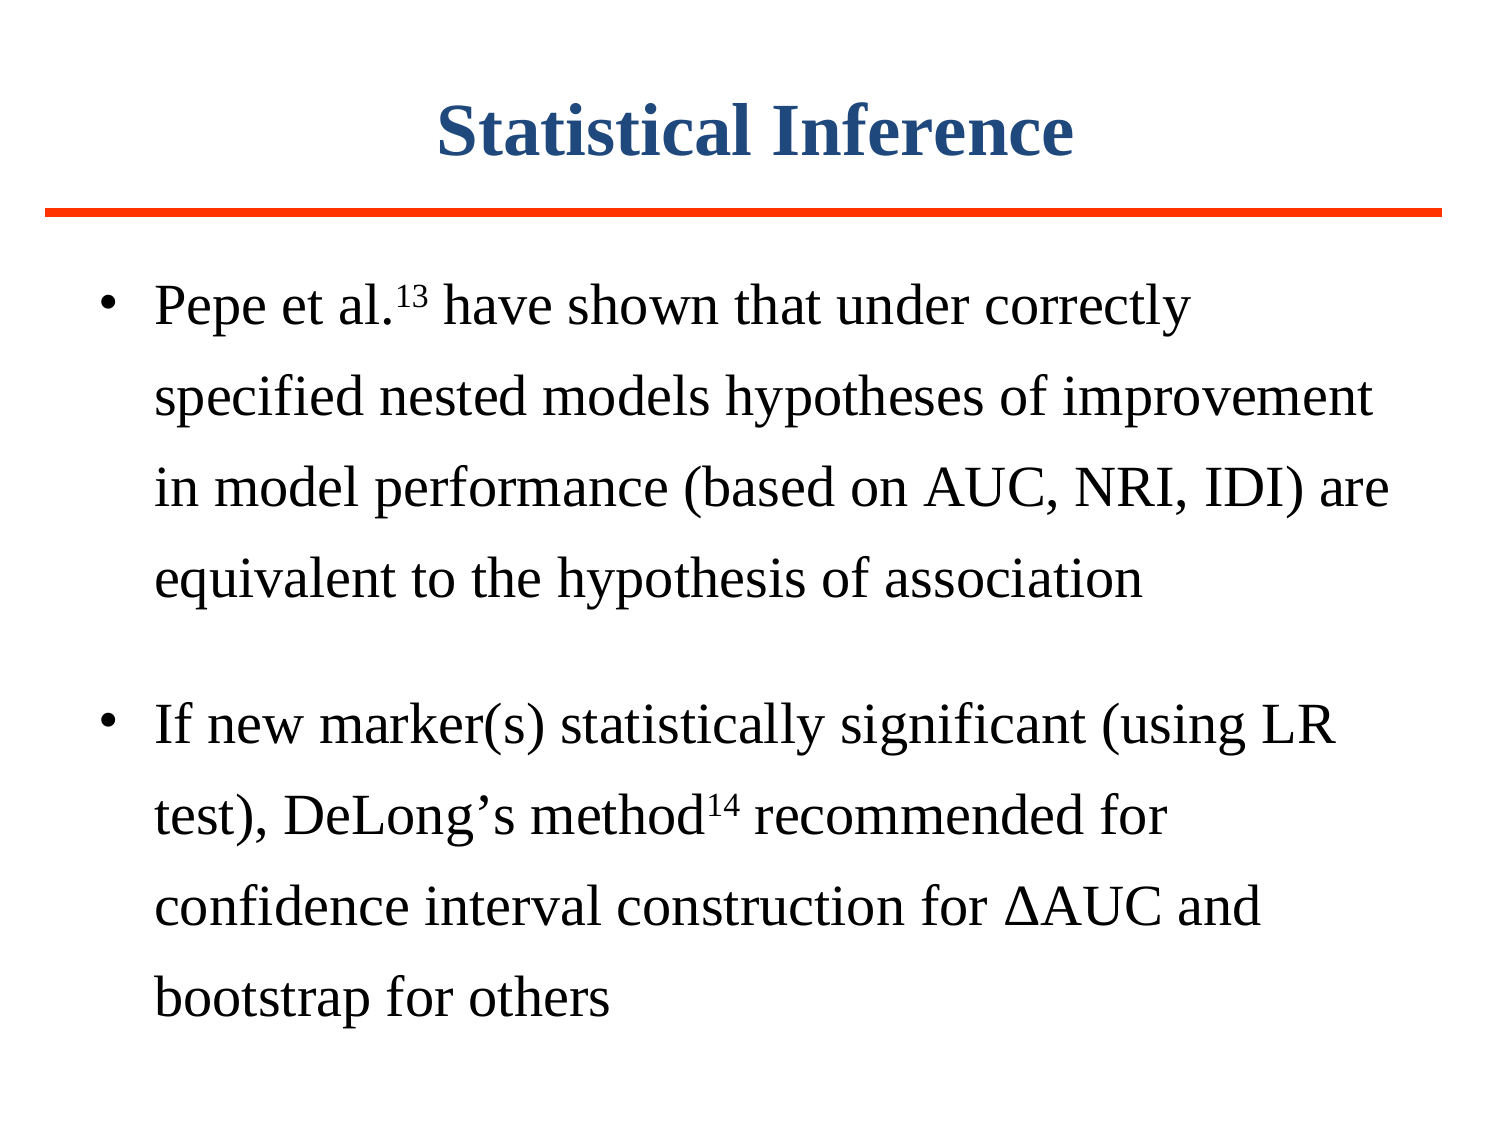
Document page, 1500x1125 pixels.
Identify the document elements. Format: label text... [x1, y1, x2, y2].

text_box Statistical Inference [99, 37, 1413, 208]
text_box Pepe et al.13 have shown that under correctly specified nested models hypotheses of improvement in model performance (based on AUC, NRI, IDI) are equivalent to the hypothesis of association If new marker(s) statistically significant (using LR test), DeLong’s method14 recommended for confidence interval construction for ΔAUC and bootstrap for others [83, 237, 1409, 1018]
